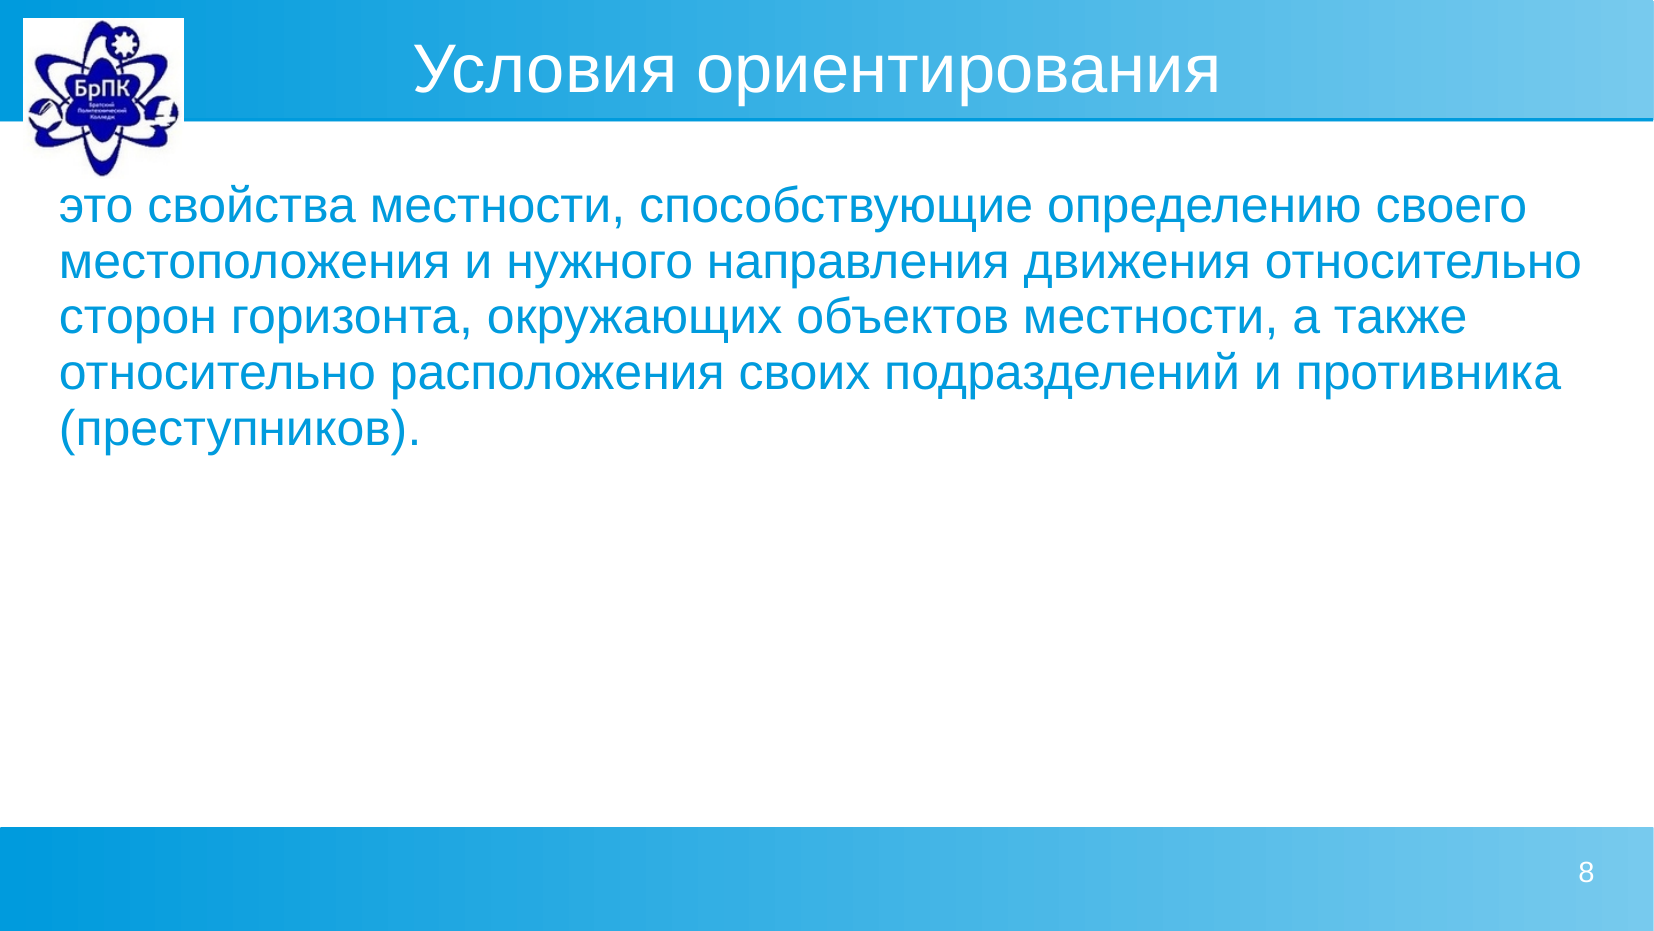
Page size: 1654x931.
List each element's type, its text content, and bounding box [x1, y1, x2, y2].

title Условия ориентирования [184, 30, 1595, 108]
list это свойства местности, способствующие определению своего местоположения и нужного направления движения относительно сторон горизонта, окружающих объектов местности, а также относительно расположения своих подразделений и противника (преступников). [59, 177, 1595, 768]
picture [23, 19, 184, 179]
